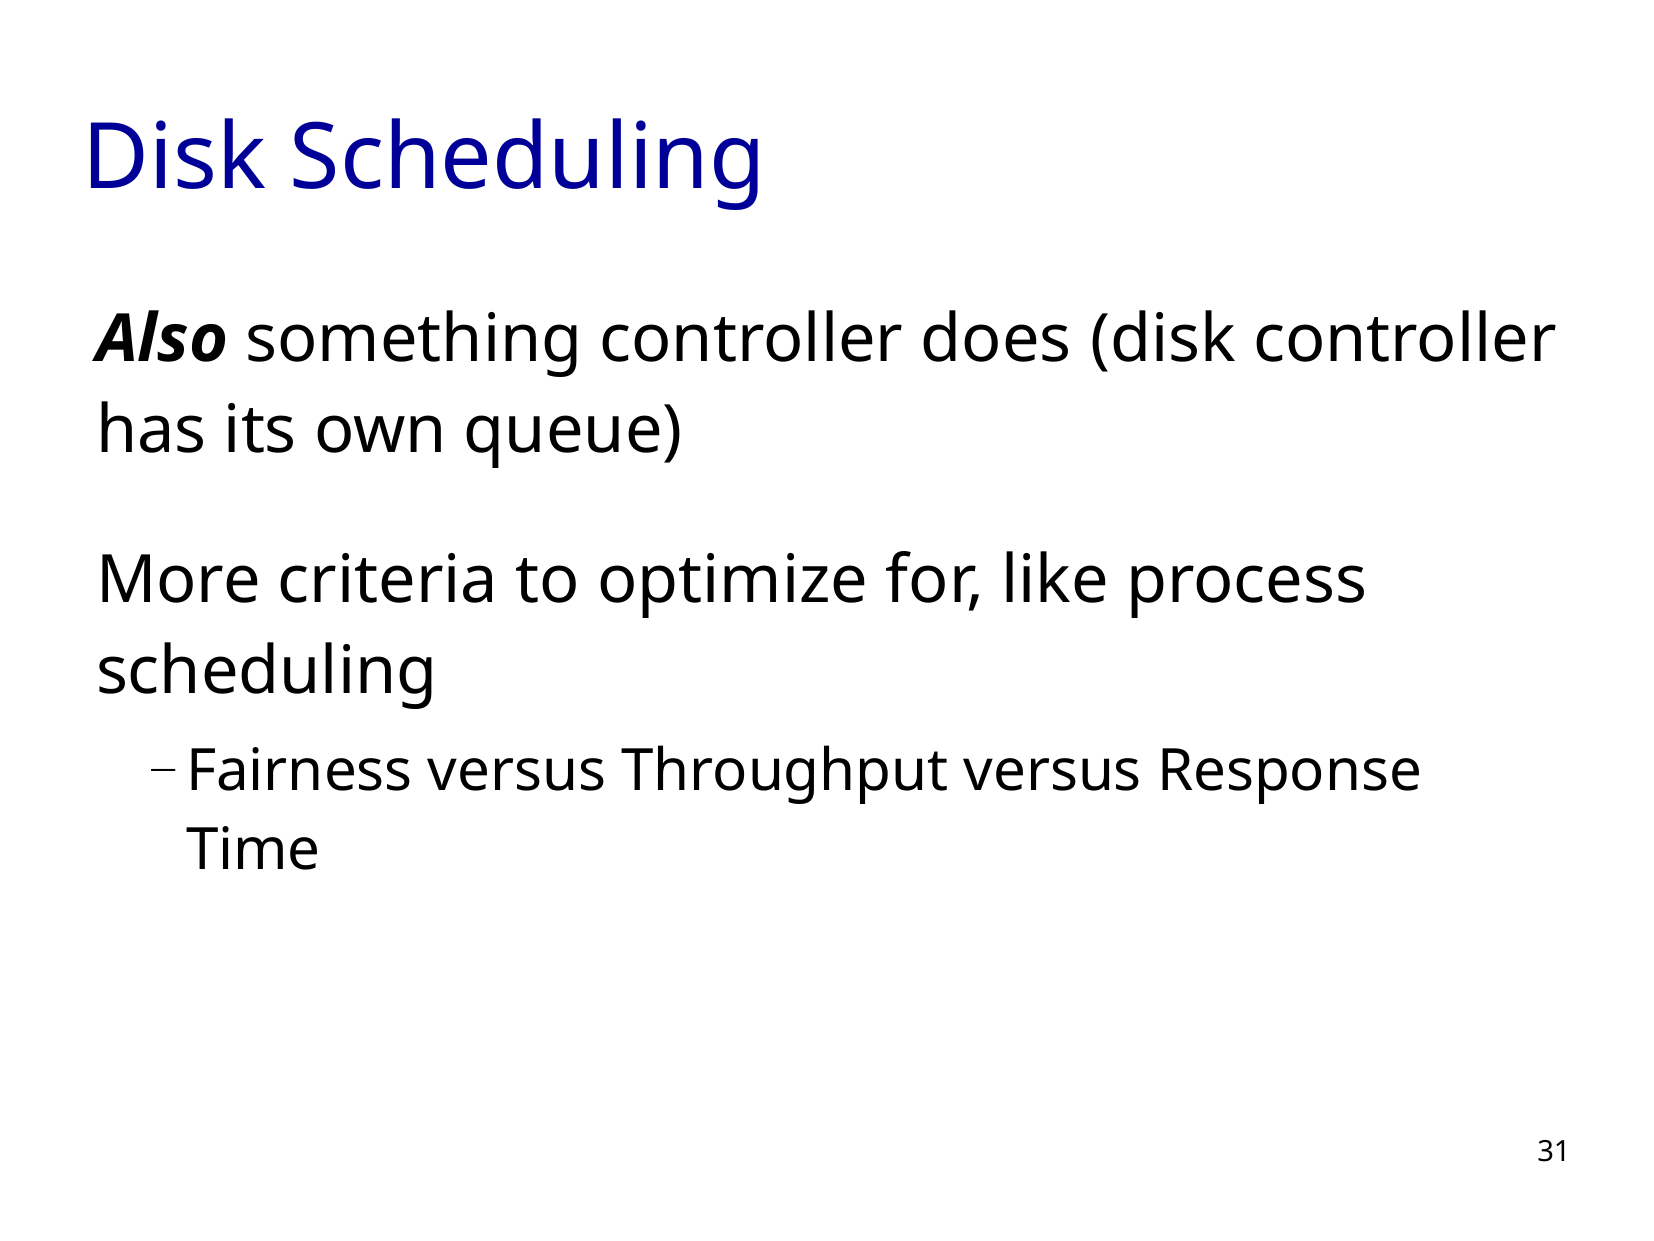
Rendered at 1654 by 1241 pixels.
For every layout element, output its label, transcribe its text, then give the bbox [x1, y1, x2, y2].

title Disk Scheduling [82, 49, 1571, 257]
list Also something controller does (disk controller has its own queue) More criteria to optimize for, like process scheduling Fairness versus Throughput versus Response Time [60, 290, 1571, 1096]
